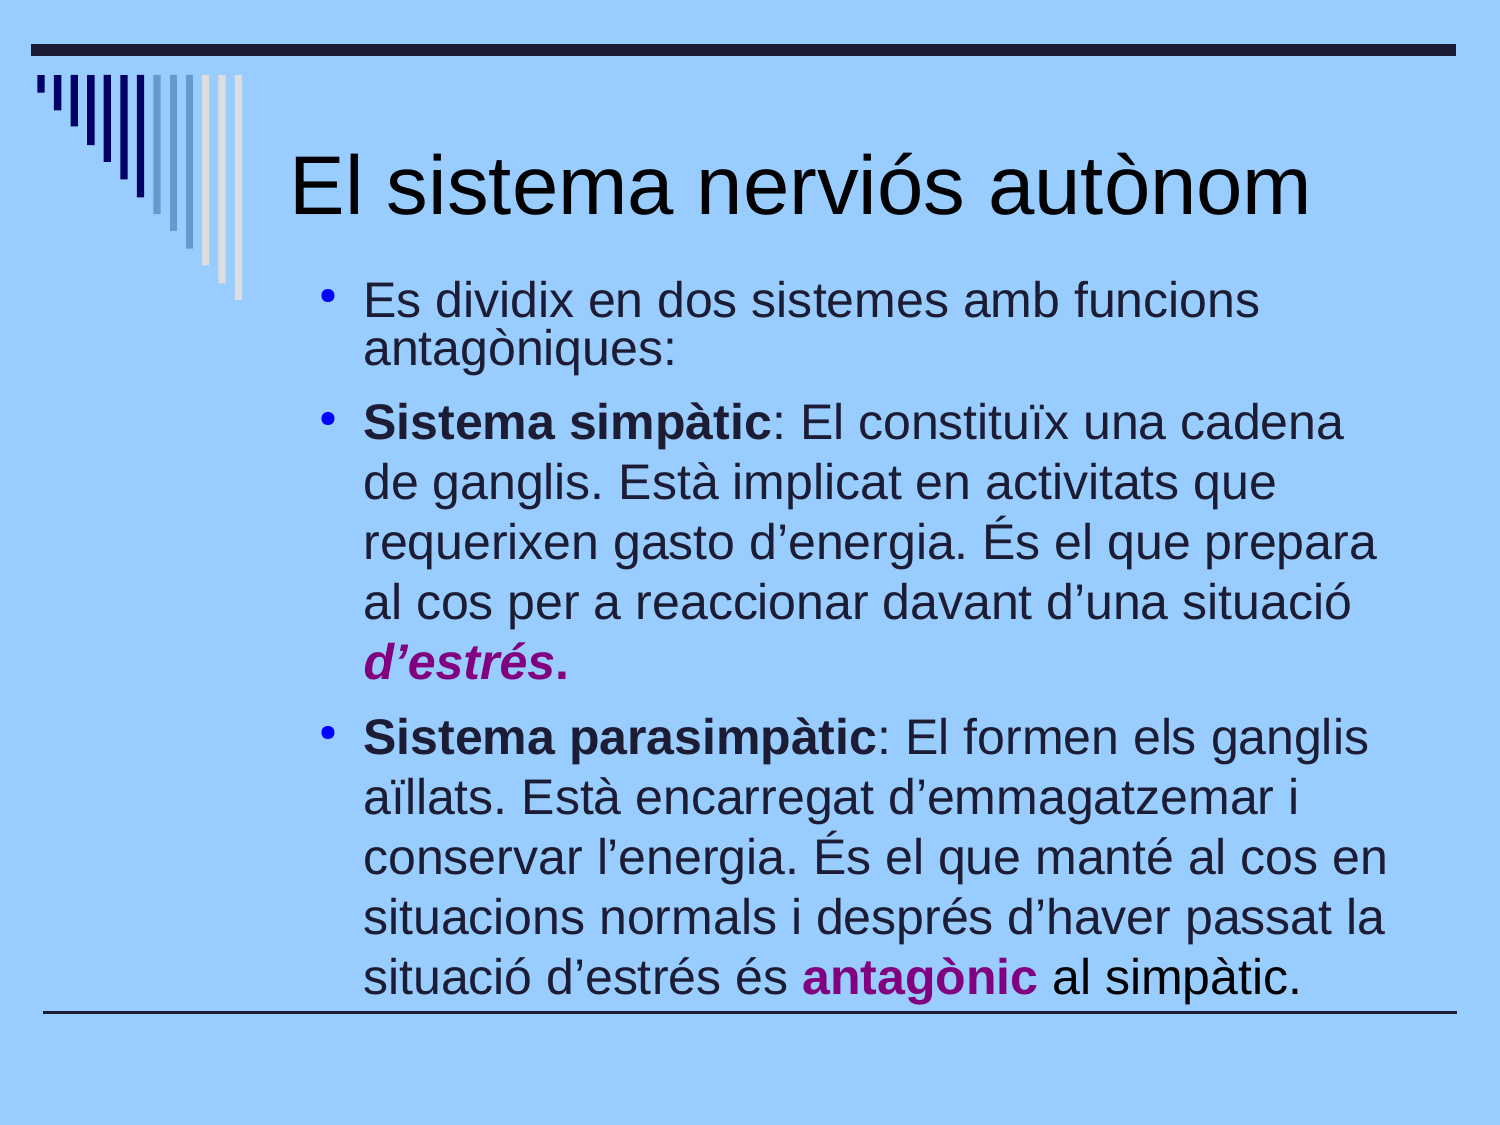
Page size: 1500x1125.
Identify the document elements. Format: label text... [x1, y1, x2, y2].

list Es dividix en dos sistemes amb funcions antagòniques: Sistema simpàtic: El constituïx una cadena de ganglis. Està implicat en activitats que requerixen gasto d’energia. És el que prepara al cos per a reaccionar davant d’una situació d’estrés. Sistema parasimpàtic: El formen els ganglis aïllats. Està encarregat d’emmagatzemar i conservar l’energia. És el que manté al cos en situacions normals i després d’haver passat la situació d’estrés és antagònic al simpàtic. [274, 271, 1425, 1073]
title El sistema nerviós autònom [274, 75, 1425, 271]
